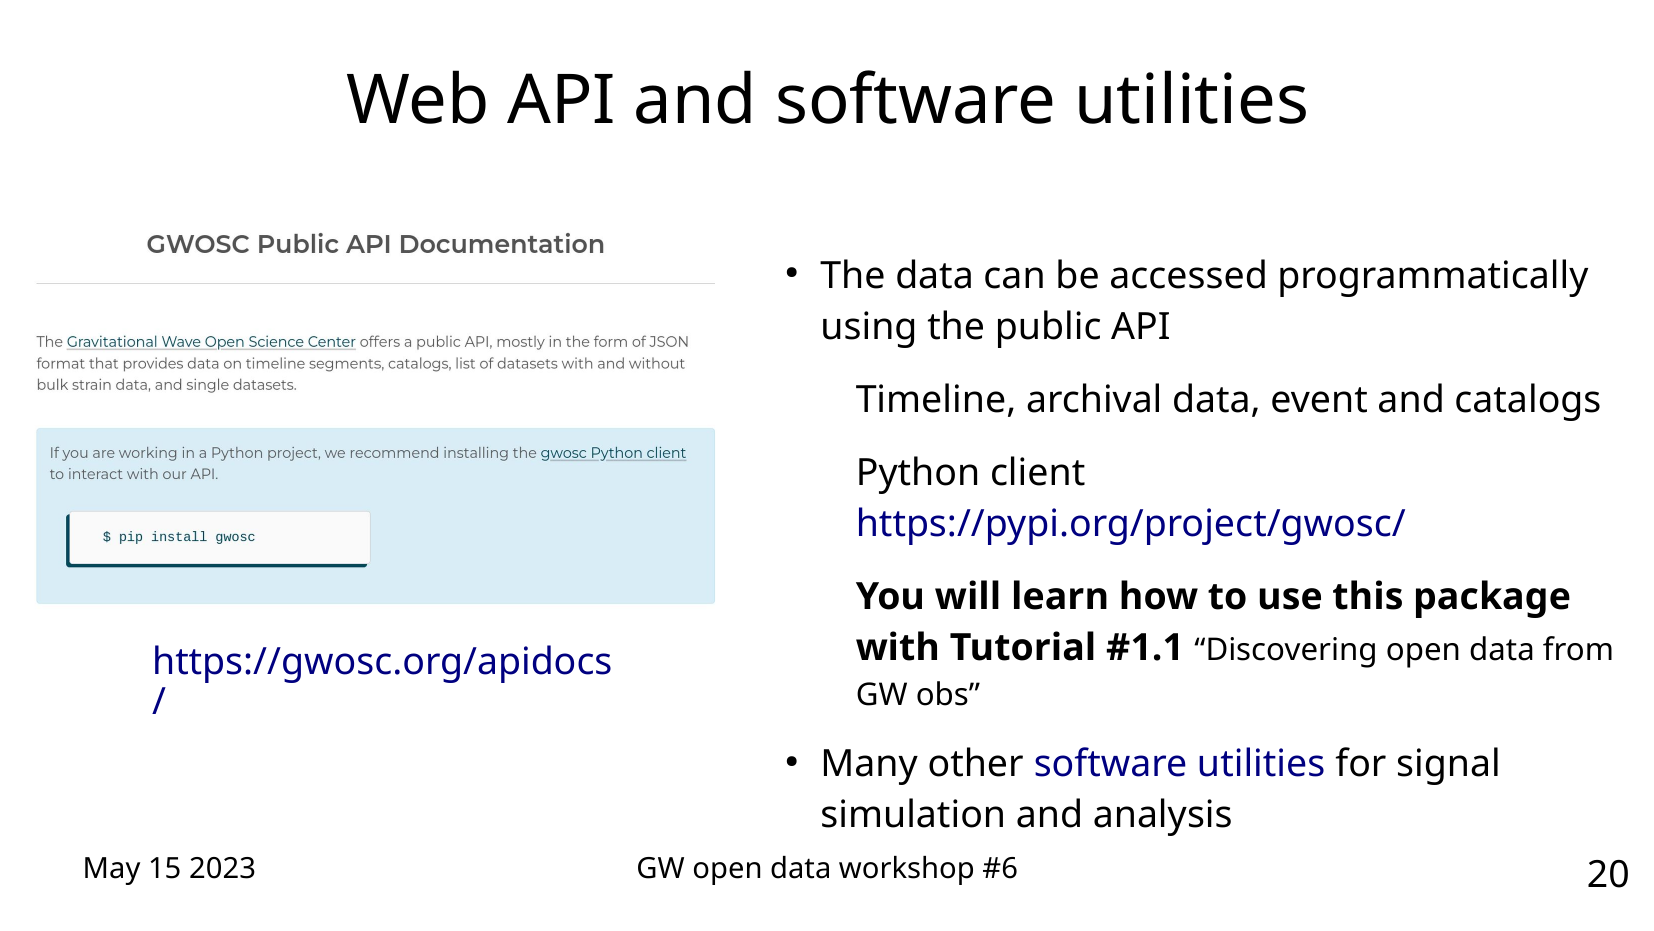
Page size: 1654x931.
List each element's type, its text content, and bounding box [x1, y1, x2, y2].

text_box The data can be accessed programmatically using the public API Timeline, archival data, event and catalogs Python client https://pypi.org/project/gwosc/ You will learn how to use this package with Tutorial #1.1 “Discovering open data from GW obs” Many other software utilities for signal simulation and analysis [785, 248, 1621, 744]
text_box https://gwosc.org/apidocs/ [137, 626, 631, 684]
picture [26, 200, 729, 621]
title Web API and software utilities [32, 19, 1623, 175]
